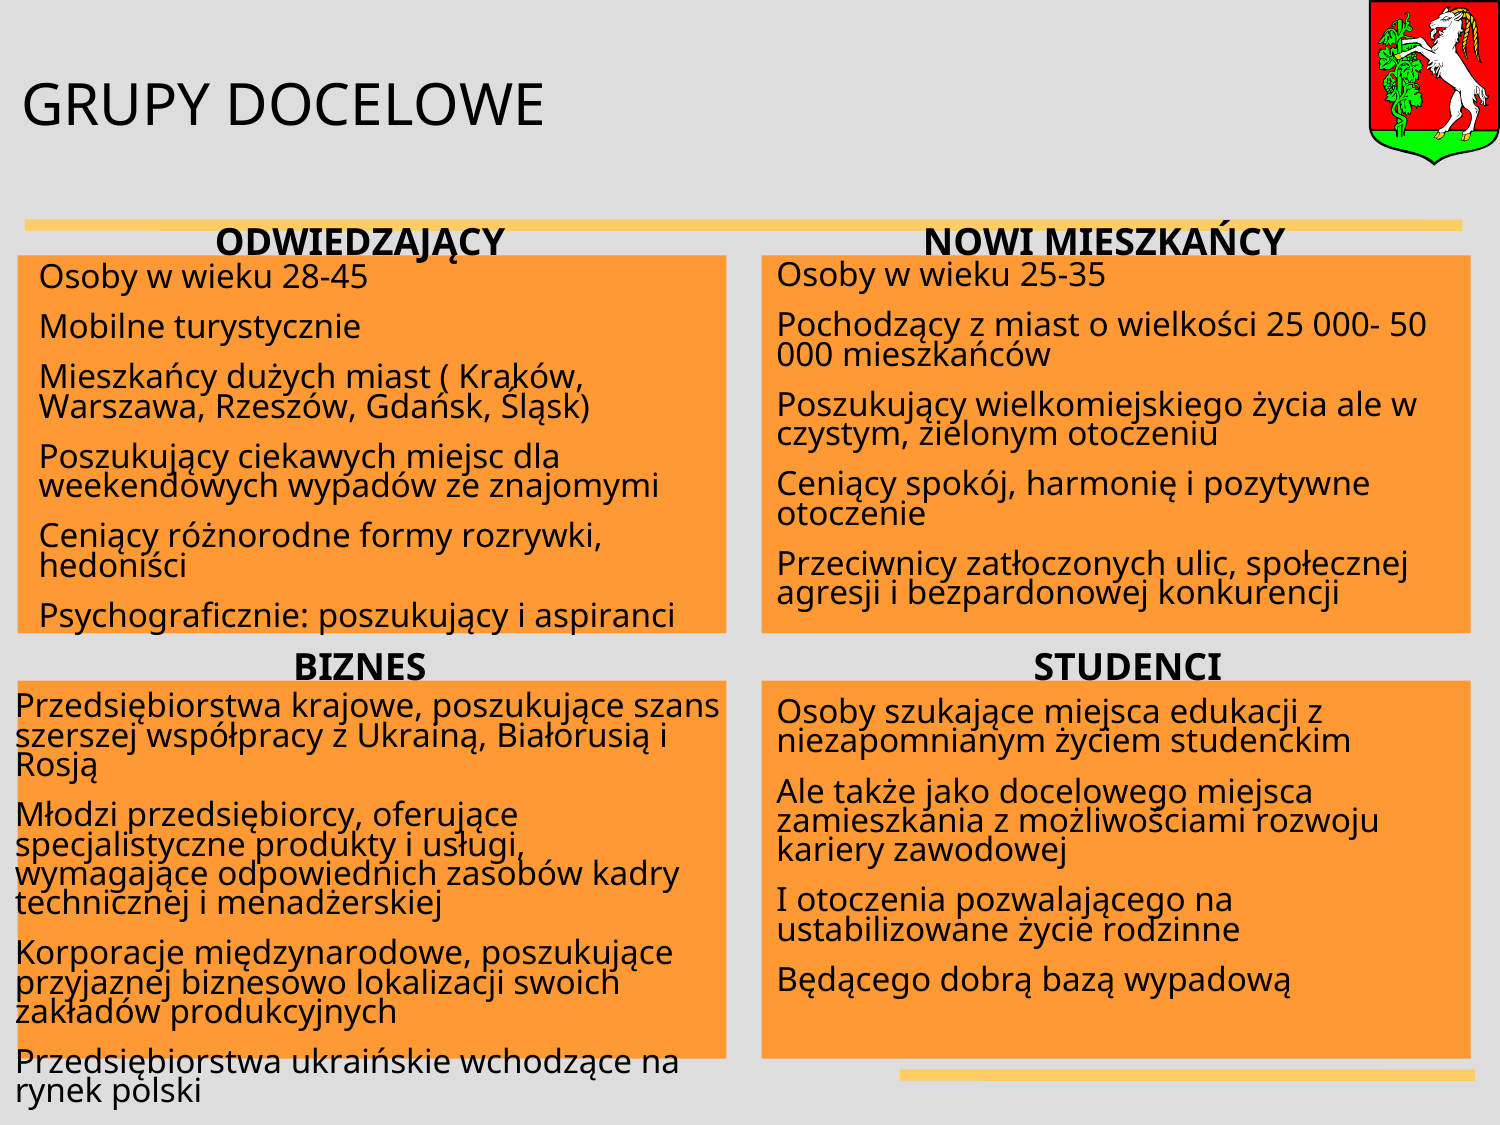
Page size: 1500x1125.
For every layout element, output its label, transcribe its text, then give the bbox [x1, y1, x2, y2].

text_box BIZNES [123, 642, 597, 686]
text_box [761, 680, 1471, 1059]
text_box Przedsiębiorstwa krajowe, poszukujące szans szerszej współpracy z Ukrainą, Białorusią i Rosją Młodzi przedsiębiorcy, oferujące specjalistyczne produkty i usługi, wymagające odpowiednich zasobów kadry technicznej i menadżerskiej Korporacje międzynarodowe, poszukujące przyjaznej biznesowo lokalizacji swoich zakładów produkcyjnych Przedsiębiorstwa ukraińskie wchodzące na rynek polski [0, 686, 744, 1117]
text_box Osoby w wieku 28-45 Mobilne turystycznie Mieszkańcy dużych miast ( Kraków, Warszawa, Rzeszów, Gdańsk, Śląsk) Poszukujący ciekawych miejsc dla weekendowych wypadów ze znajomymi Ceniący różnorodne formy rozrywki, hedoniści Psychograficznie: poszukujący i aspiranci [23, 257, 727, 642]
text_box [597, 680, 727, 686]
text_box Osoby w wieku 25-35 Pochodzący z miast o wielkości 25 000- 50 000 mieszkańców Poszukujący wielkomiejskiego życia ale w czystym, zielonym otoczeniu Ceniący spokój, harmonię i pozytywne otoczenie Przeciwnicy zatłoczonych ulic, społecznej agresji i bezpardonowej konkurencji [761, 255, 1465, 619]
text_box [17, 680, 123, 686]
text_box [17, 255, 123, 634]
text_box [761, 680, 891, 692]
text_box [761, 255, 1471, 634]
text_box NOWI MIESZKAŃCY [868, 207, 1341, 255]
text_box ODWIEDZAJĄCY [123, 207, 597, 257]
title GRUPY DOCELOWE [6, 8, 1282, 197]
text_box Osoby szukające miejsca edukacji z niezapomnianym życiem studenckim Ale także jako docelowego miejsca zamieszkania z możliwościami rozwoju kariery zawodowej I otoczenia pozwalającego na ustabilizowane życie rodzinne Będącego dobrą bazą wypadową [761, 692, 1465, 1056]
text_box STUDENCI [891, 633, 1365, 692]
